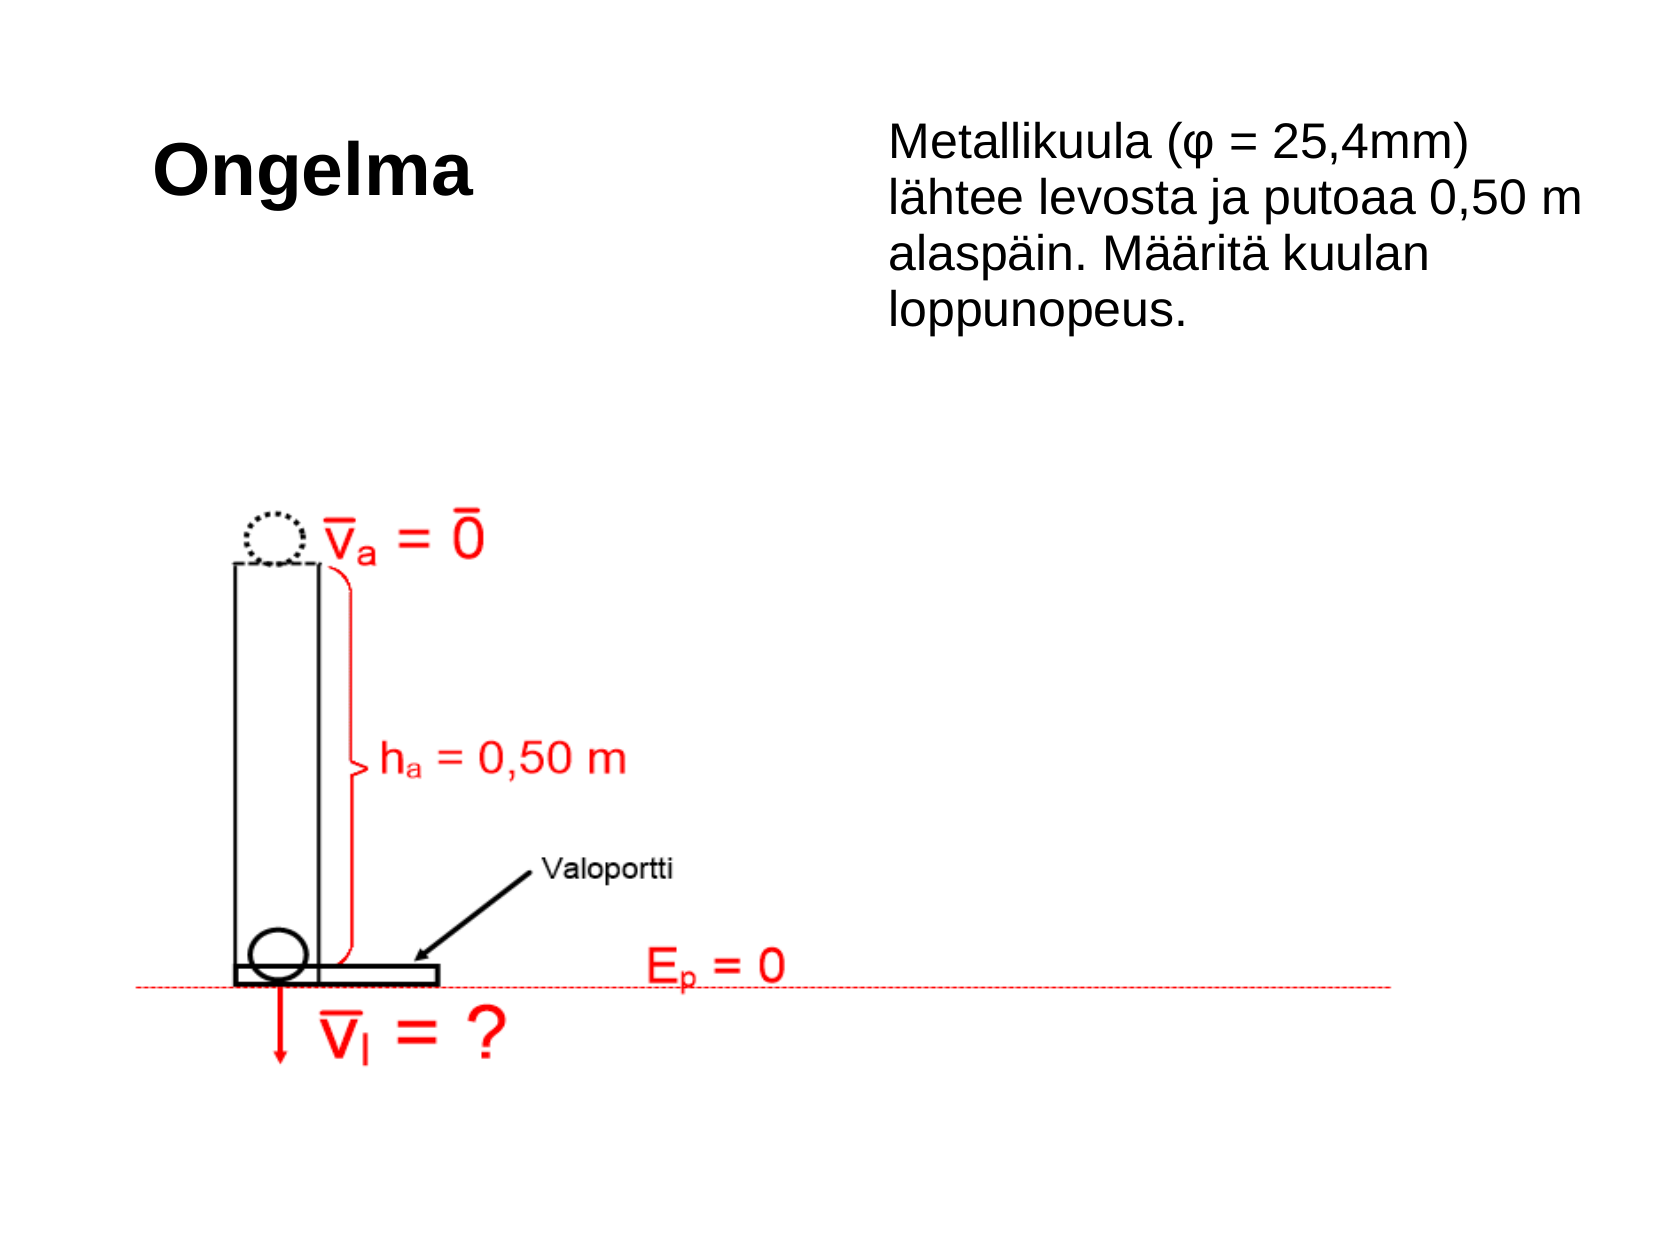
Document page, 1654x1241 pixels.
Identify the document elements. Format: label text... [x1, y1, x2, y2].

text_box Ongelma [137, 120, 497, 220]
picture [106, 437, 1418, 1118]
text_box Metallikuula (φ = 25,4mm) lähtee levosta ja putoaa 0,50 m alaspäin. Määritä kuulan loppunopeus. [874, 106, 1607, 402]
